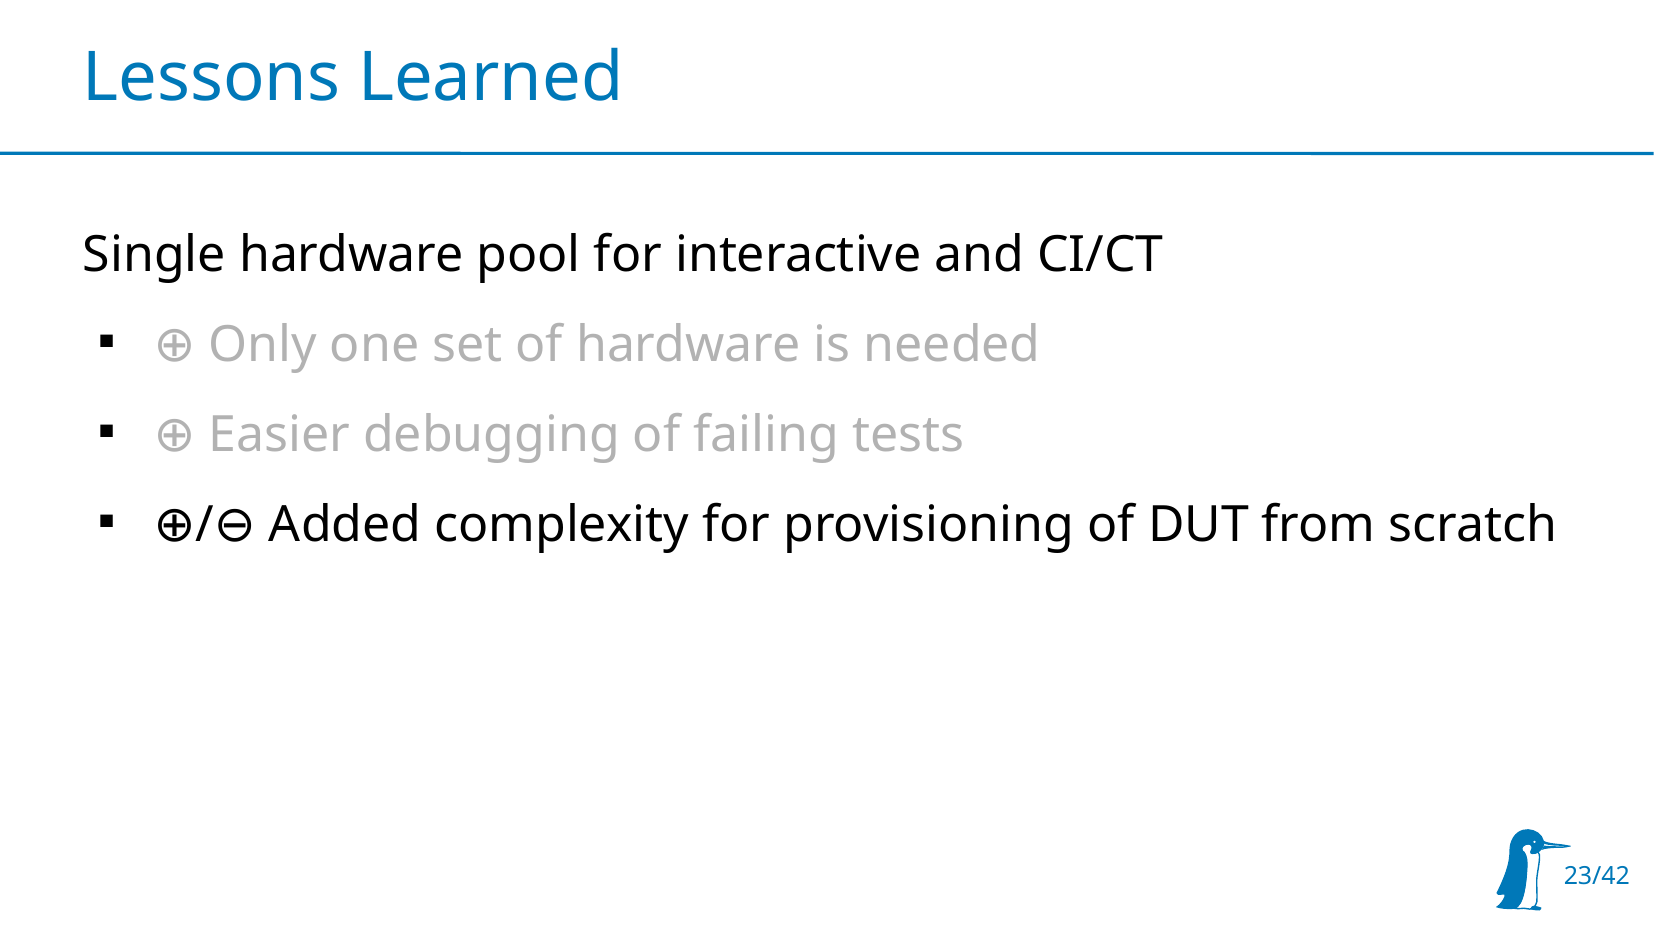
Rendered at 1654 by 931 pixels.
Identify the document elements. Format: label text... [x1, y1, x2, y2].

list Single hardware pool for interactive and CI/CT ⊕ Only one set of hardware is needed ⊕ Easier debugging of failing tests ⊕/⊖ Added complexity for provisioning of DUT from scratch [82, 217, 1571, 861]
title Lessons Learned [82, 30, 1571, 121]
